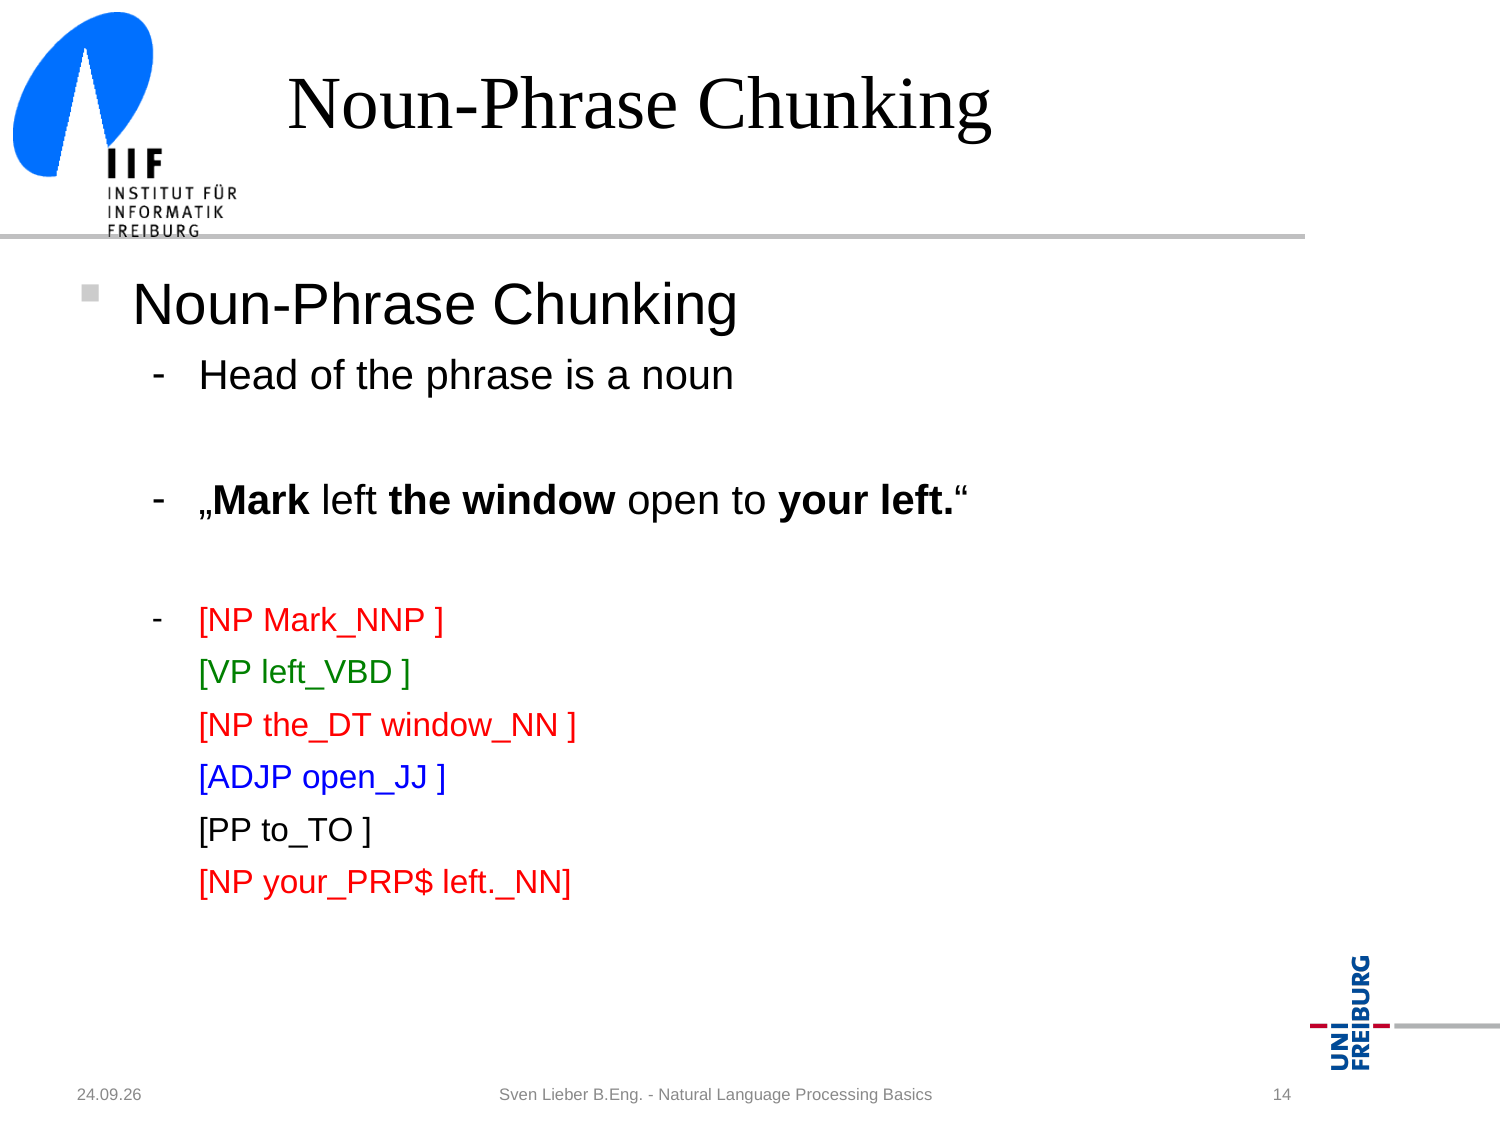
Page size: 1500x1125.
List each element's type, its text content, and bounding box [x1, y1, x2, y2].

picture [13, 12, 237, 237]
picture [1310, 956, 1500, 1070]
list Noun-Phrase Chunking Head of the phrase is a noun „Mark left the window open to your left.“ [NP Mark_NNP ] [VP left_VBD ] [NP the_DT window_NN ] [ADJP open_JJ ] [PP to_TO ] [NP your_PRP$ left._NN] [76, 265, 1306, 1028]
title Noun-Phrase Chunking [272, 46, 1306, 152]
